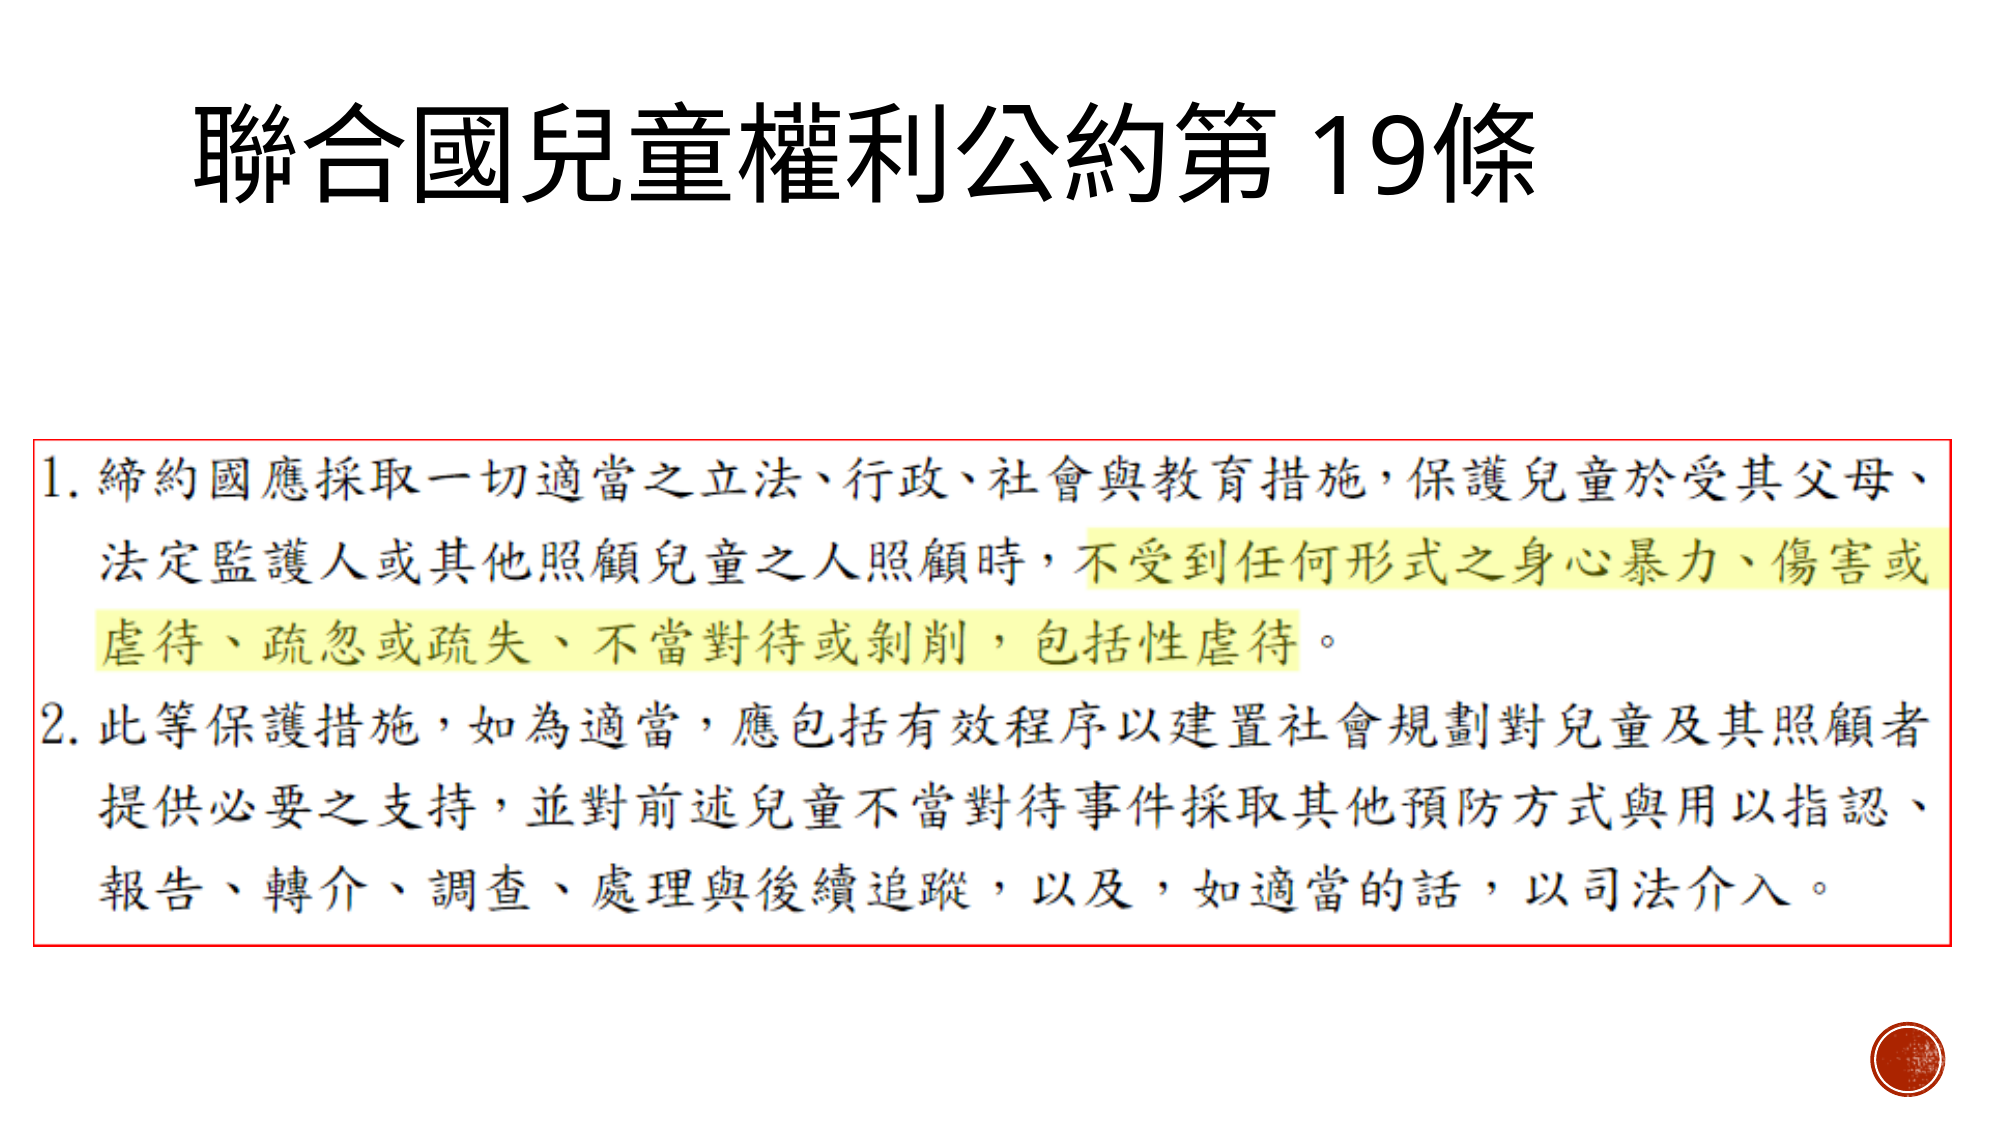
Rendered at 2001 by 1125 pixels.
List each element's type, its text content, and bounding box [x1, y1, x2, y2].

title 聯合國兒童權利公約第19條 [175, 79, 1826, 229]
picture [33, 439, 1952, 947]
